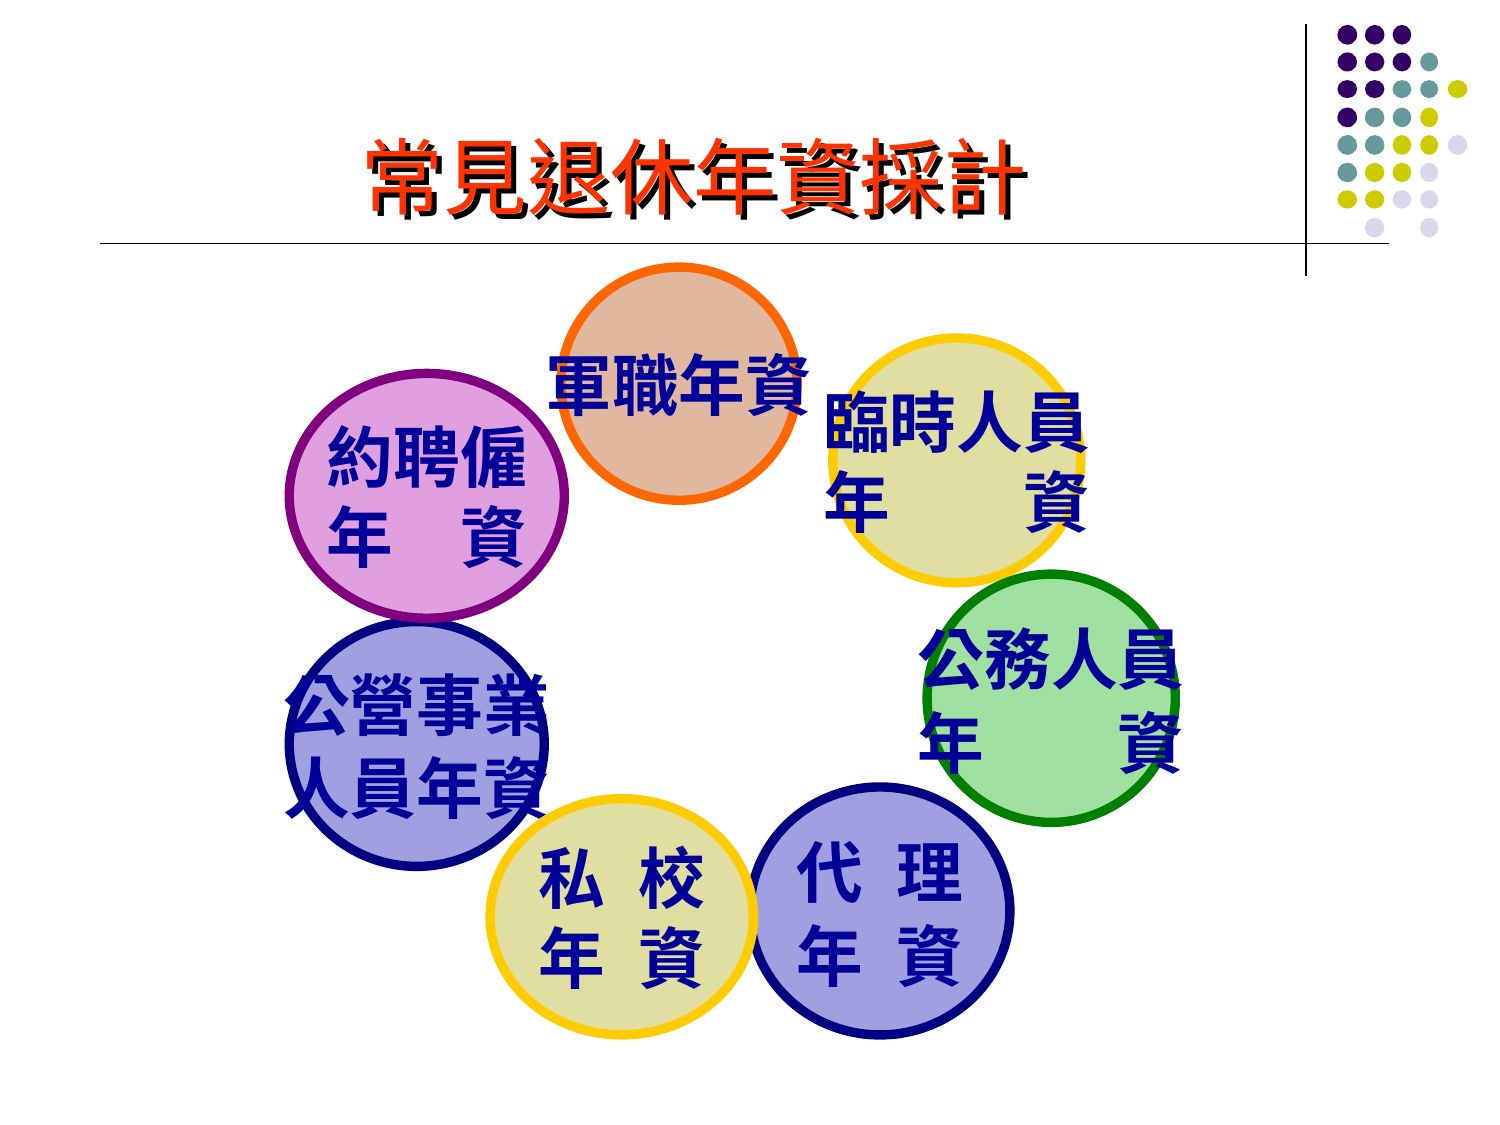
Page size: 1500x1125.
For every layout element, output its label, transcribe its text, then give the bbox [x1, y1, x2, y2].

text_box 臨時人員 年 資 [832, 337, 1081, 583]
text_box 軍職年資 [563, 267, 797, 501]
title 常見退休年資採計 [74, 20, 1313, 233]
text_box 私 校 年 資 [490, 798, 754, 1035]
text_box 公務人員 年 資 [927, 574, 1176, 823]
text_box 代 理 年 資 [751, 786, 1010, 1035]
text_box 約聘僱 年 資 [289, 373, 565, 619]
text_box 公營事業 人員年資 [289, 621, 545, 867]
